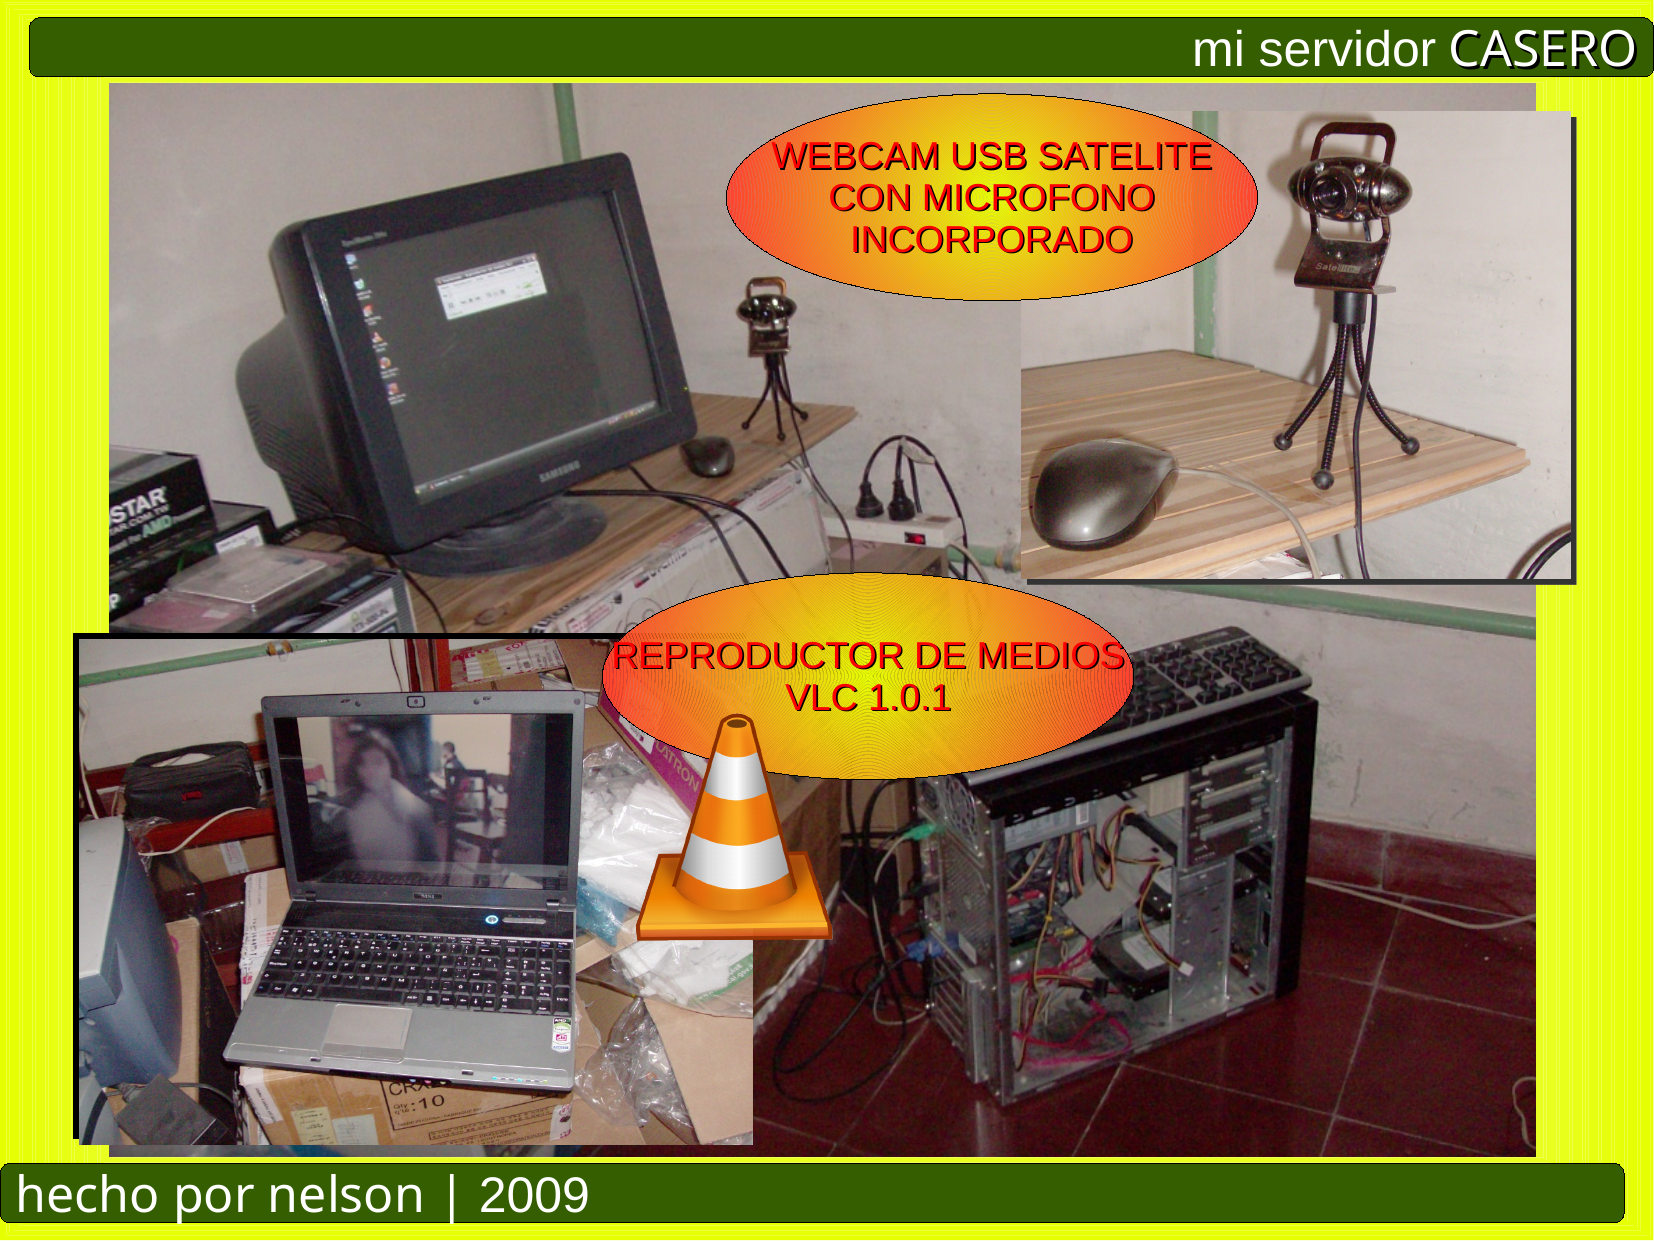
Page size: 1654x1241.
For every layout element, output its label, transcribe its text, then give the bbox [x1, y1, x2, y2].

text_box REPRODUCTOR DE MEDIOS VLC 1.0.1 [602, 572, 1134, 780]
text_box WEBCAM USB SATELITE CON MICROFONO INCORPORADO [726, 93, 1258, 301]
picture [79, 83, 1571, 1157]
